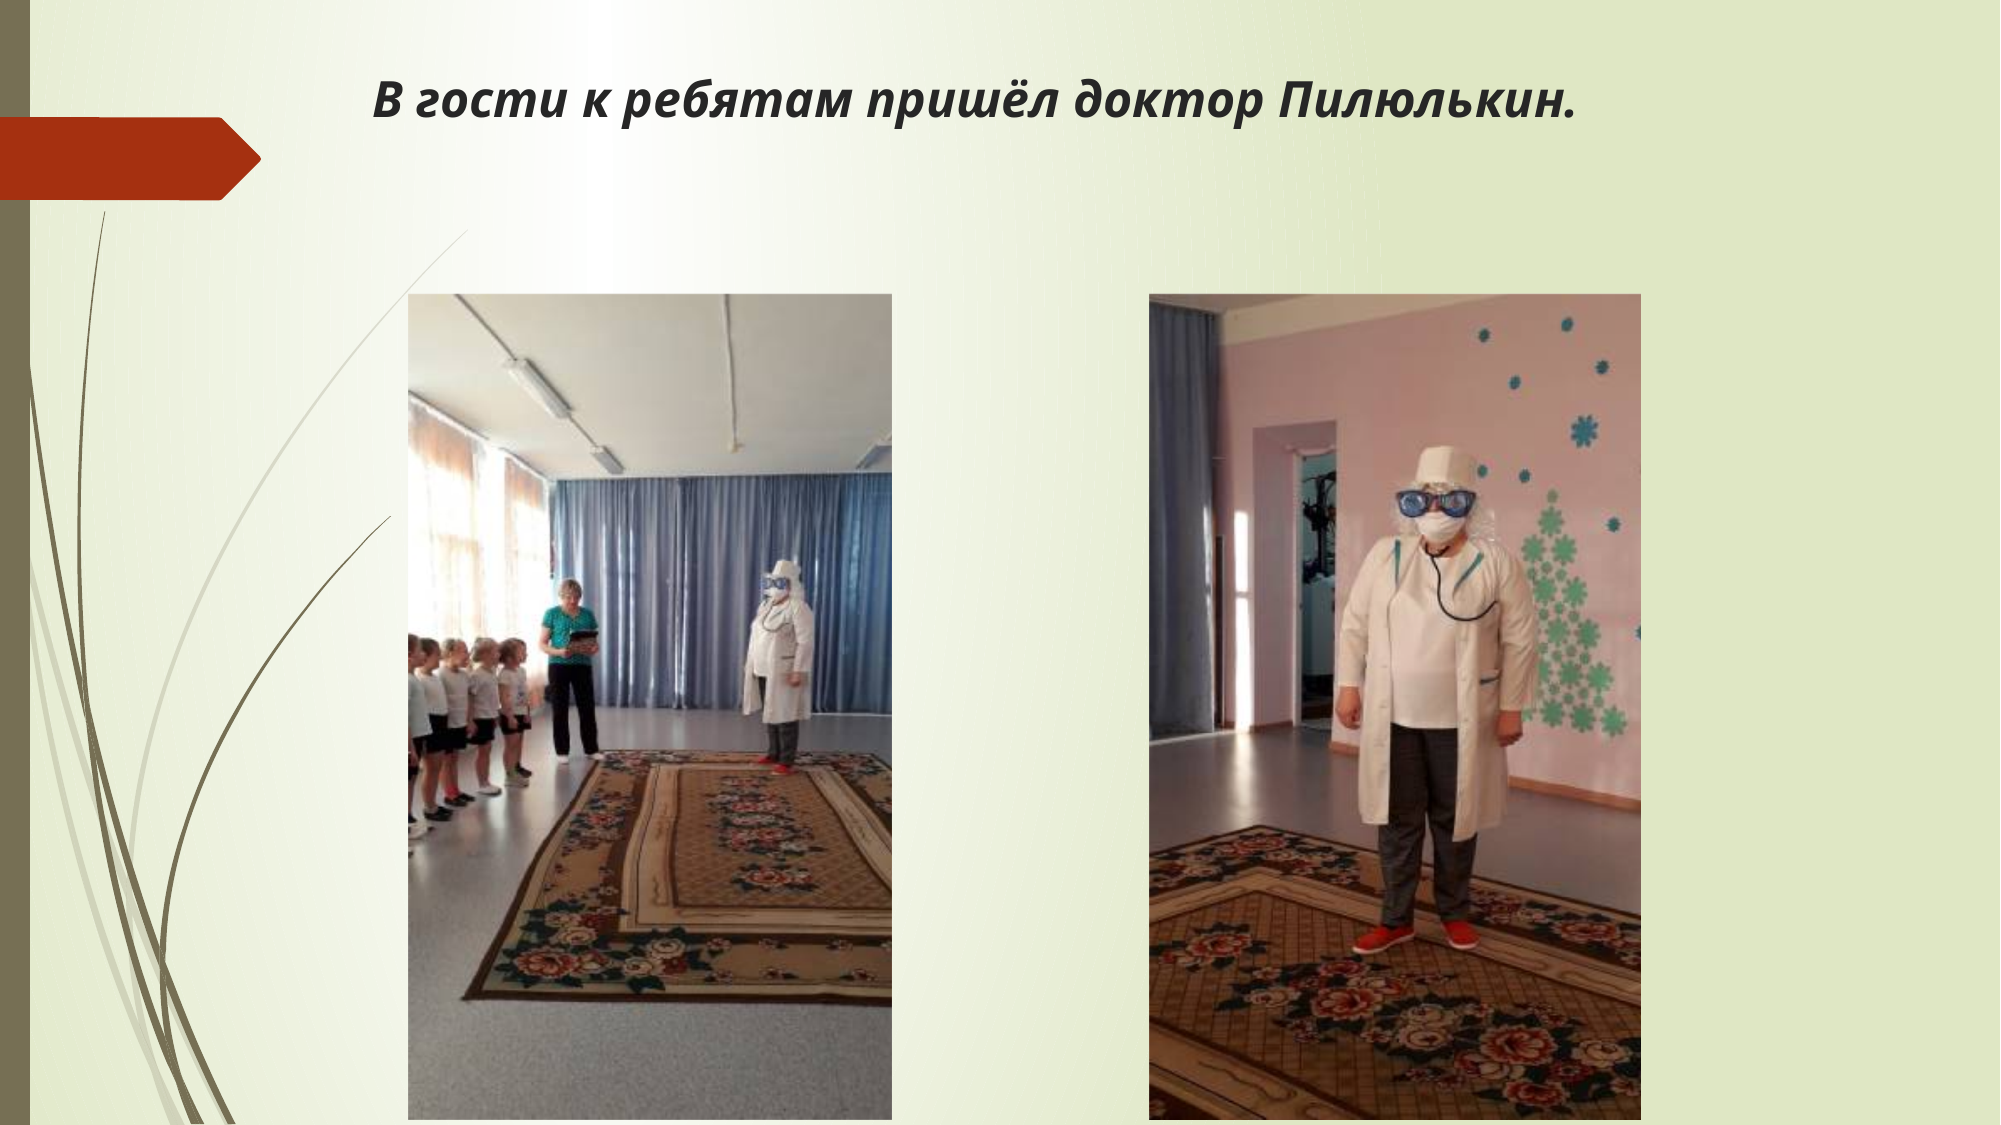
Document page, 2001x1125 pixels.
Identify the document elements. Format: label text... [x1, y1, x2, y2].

picture [1148, 293, 1641, 1120]
title В гости к ребятам пришёл доктор Пилюлькин. [357, 59, 1820, 270]
picture [407, 293, 892, 1120]
